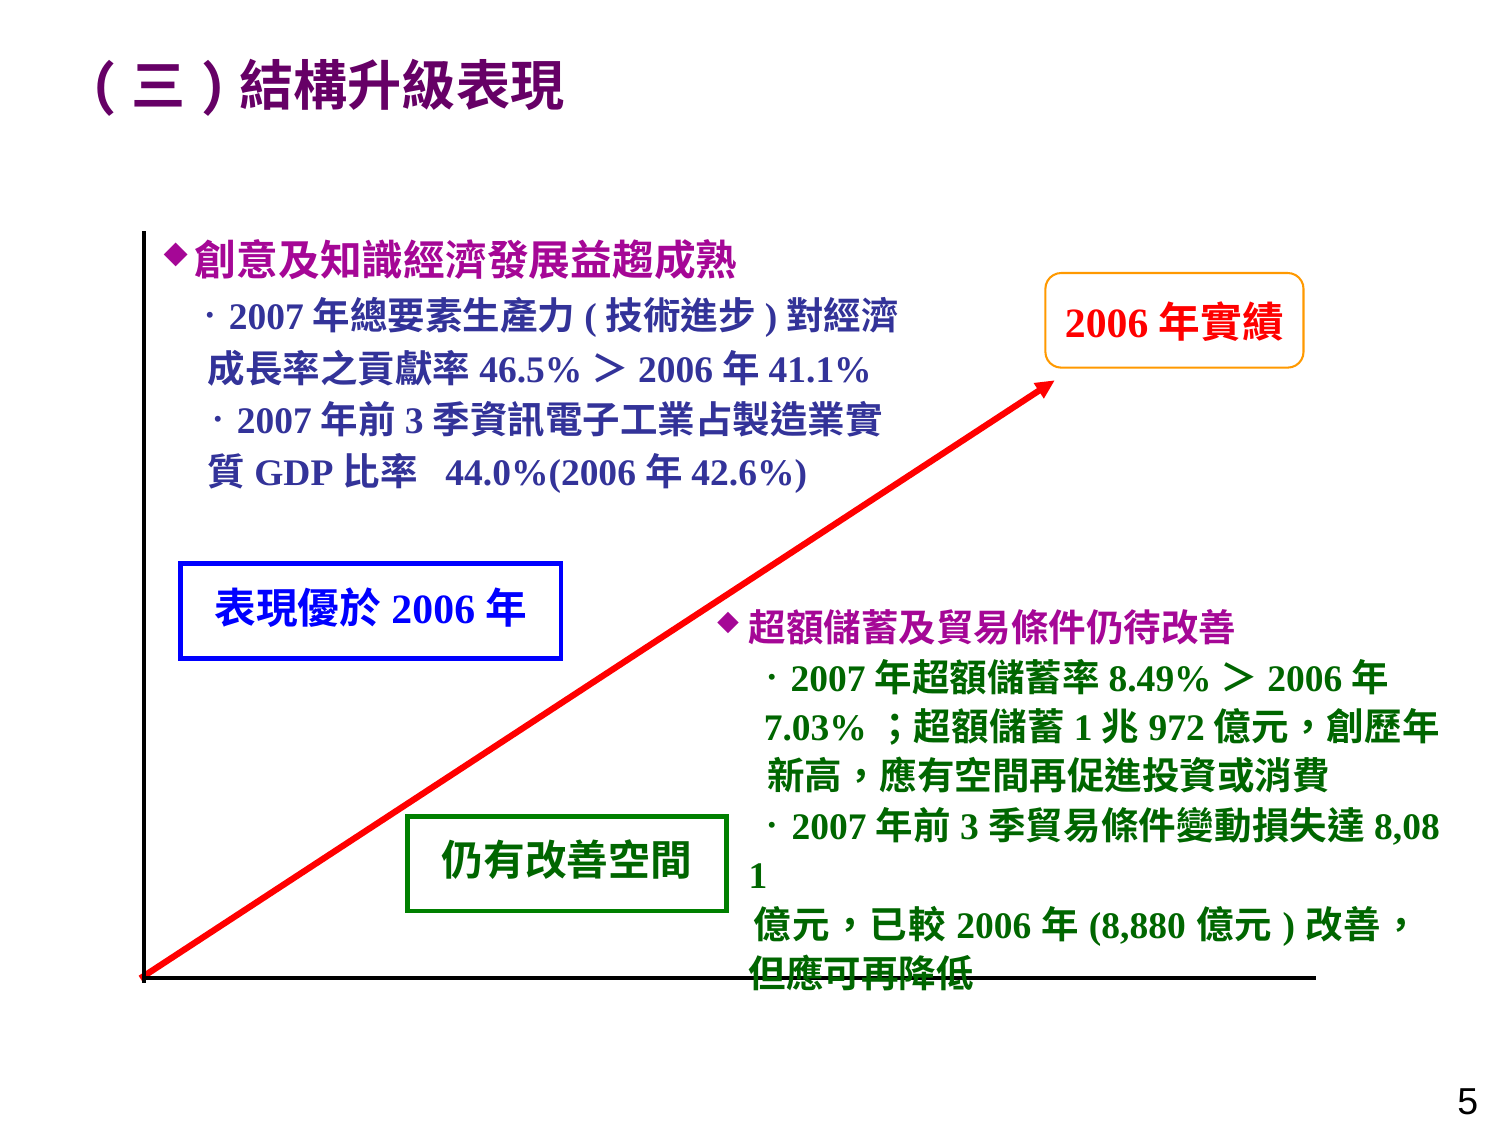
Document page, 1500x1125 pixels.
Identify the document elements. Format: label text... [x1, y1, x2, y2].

text_box 超額儲蓄及貿易條件仍待改善 ‧2007年超額儲蓄率8.49%＞2006年 7.03%；超額儲蓄1兆972億元，創歷年 新高，應有空間再促進投資或消費 ‧2007年前3季貿易條件變動損失達8,081 億元，已較2006年(8,880億元)改善， 但應可再降低 [708, 587, 1447, 1008]
text_box 5 [1442, 1069, 1500, 1125]
text_box 仍有改善空間 [407, 816, 727, 911]
text_box 表現優於2006年 [180, 563, 562, 659]
text_box 創意及知識經濟發展益趨成熟 ‧2007年總要素生產力(技術進步)對經濟 成長率之貢獻率46.5%＞2006年41.1% ‧2007年前3季資訊電子工業占製造業實 質GDP比率 44.0%(2006年42.6%) [873, 457, 945, 504]
text_box 2006年實績 [1045, 273, 1304, 368]
title (三)結構升級表現 [76, 31, 692, 125]
text_box 創意及知識經濟發展益趨成熟 ‧2007年總要素生產力(技術進步)對經濟 成長率之貢獻率46.5%＞2006年41.1% ‧2007年前3季資訊電子工業占製造業實 質GDP比率 44.0%(2006年42.6%) [155, 215, 945, 504]
